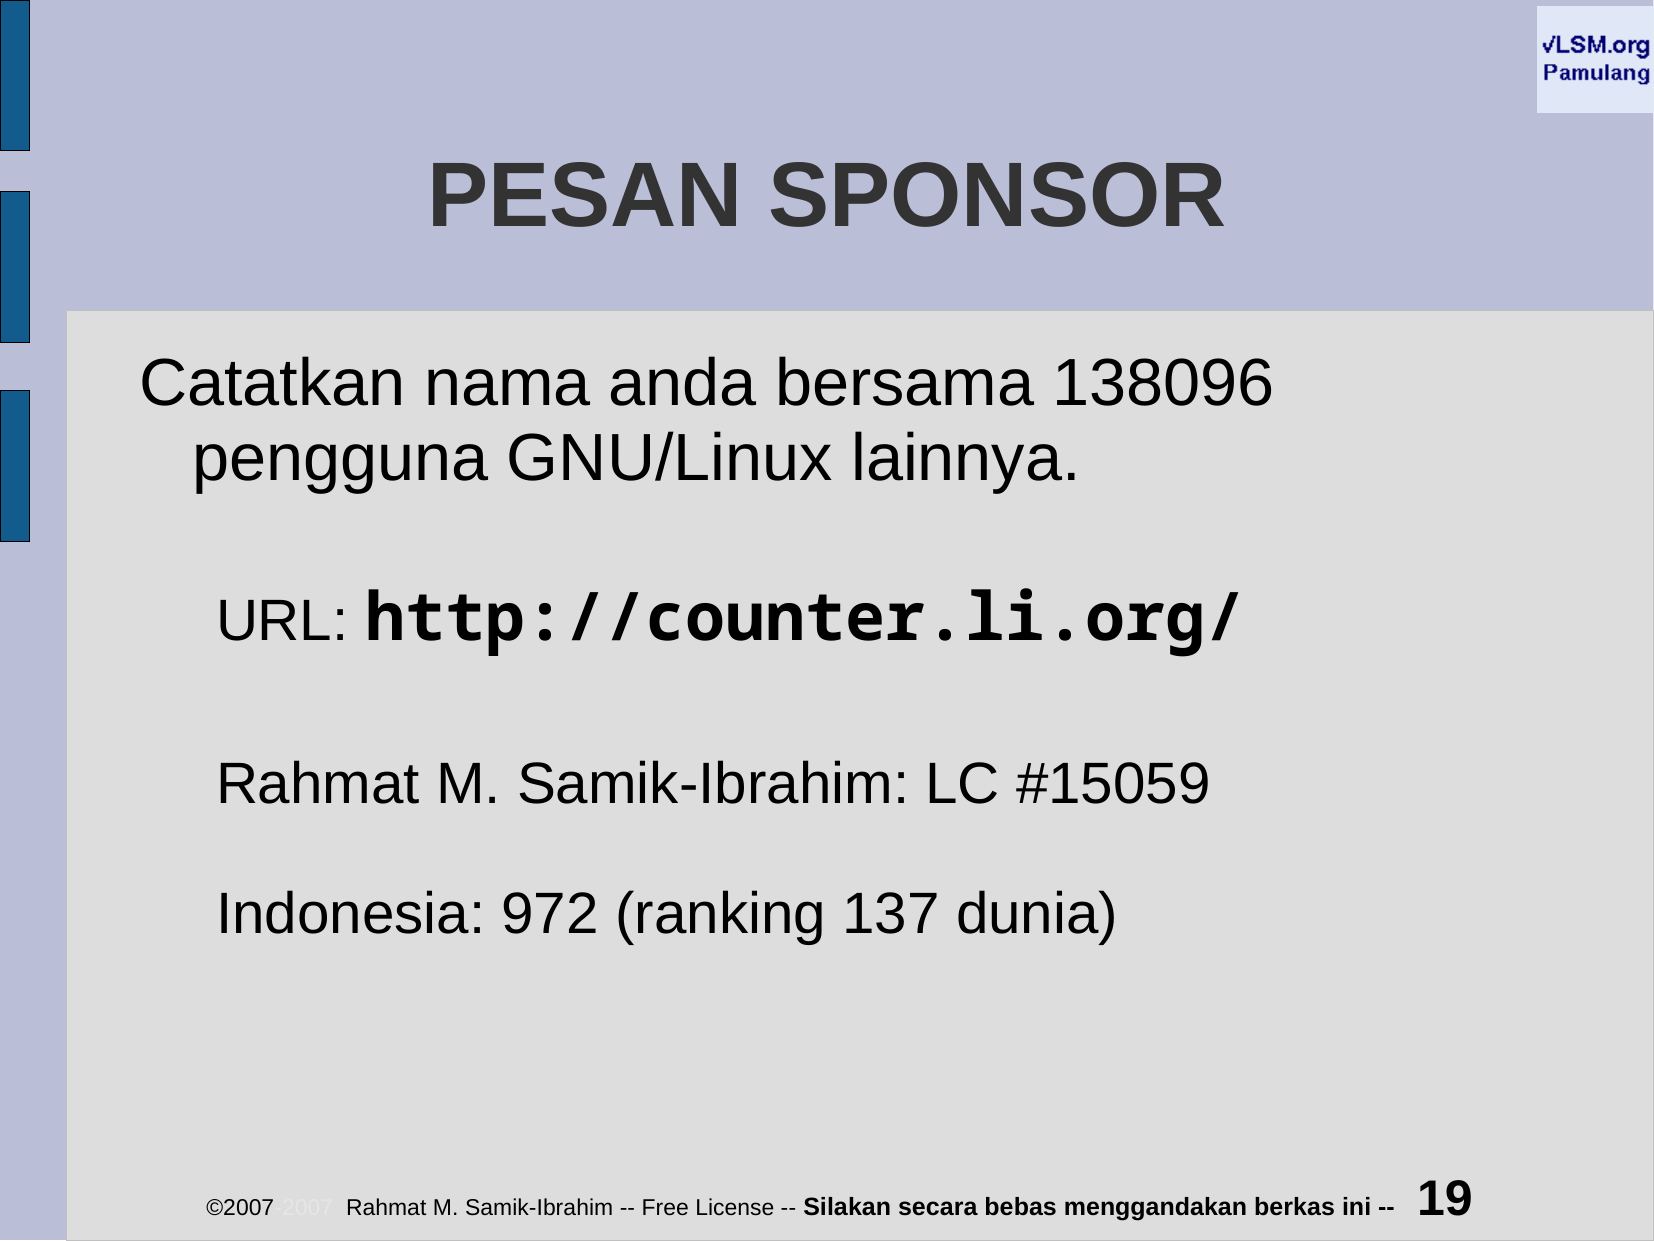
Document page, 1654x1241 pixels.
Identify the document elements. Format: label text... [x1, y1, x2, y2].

picture [1537, 6, 1654, 113]
title PESAN SPONSOR [121, 98, 1534, 291]
list Catatkan nama anda bersama 138096 pengguna GNU/Linux lainnya. URL: http://counter.li.org/ Rahmat M. Samik-Ibrahim: LC #15059 Indonesia: 972 (ranking 137 dunia) [121, 344, 1534, 1112]
